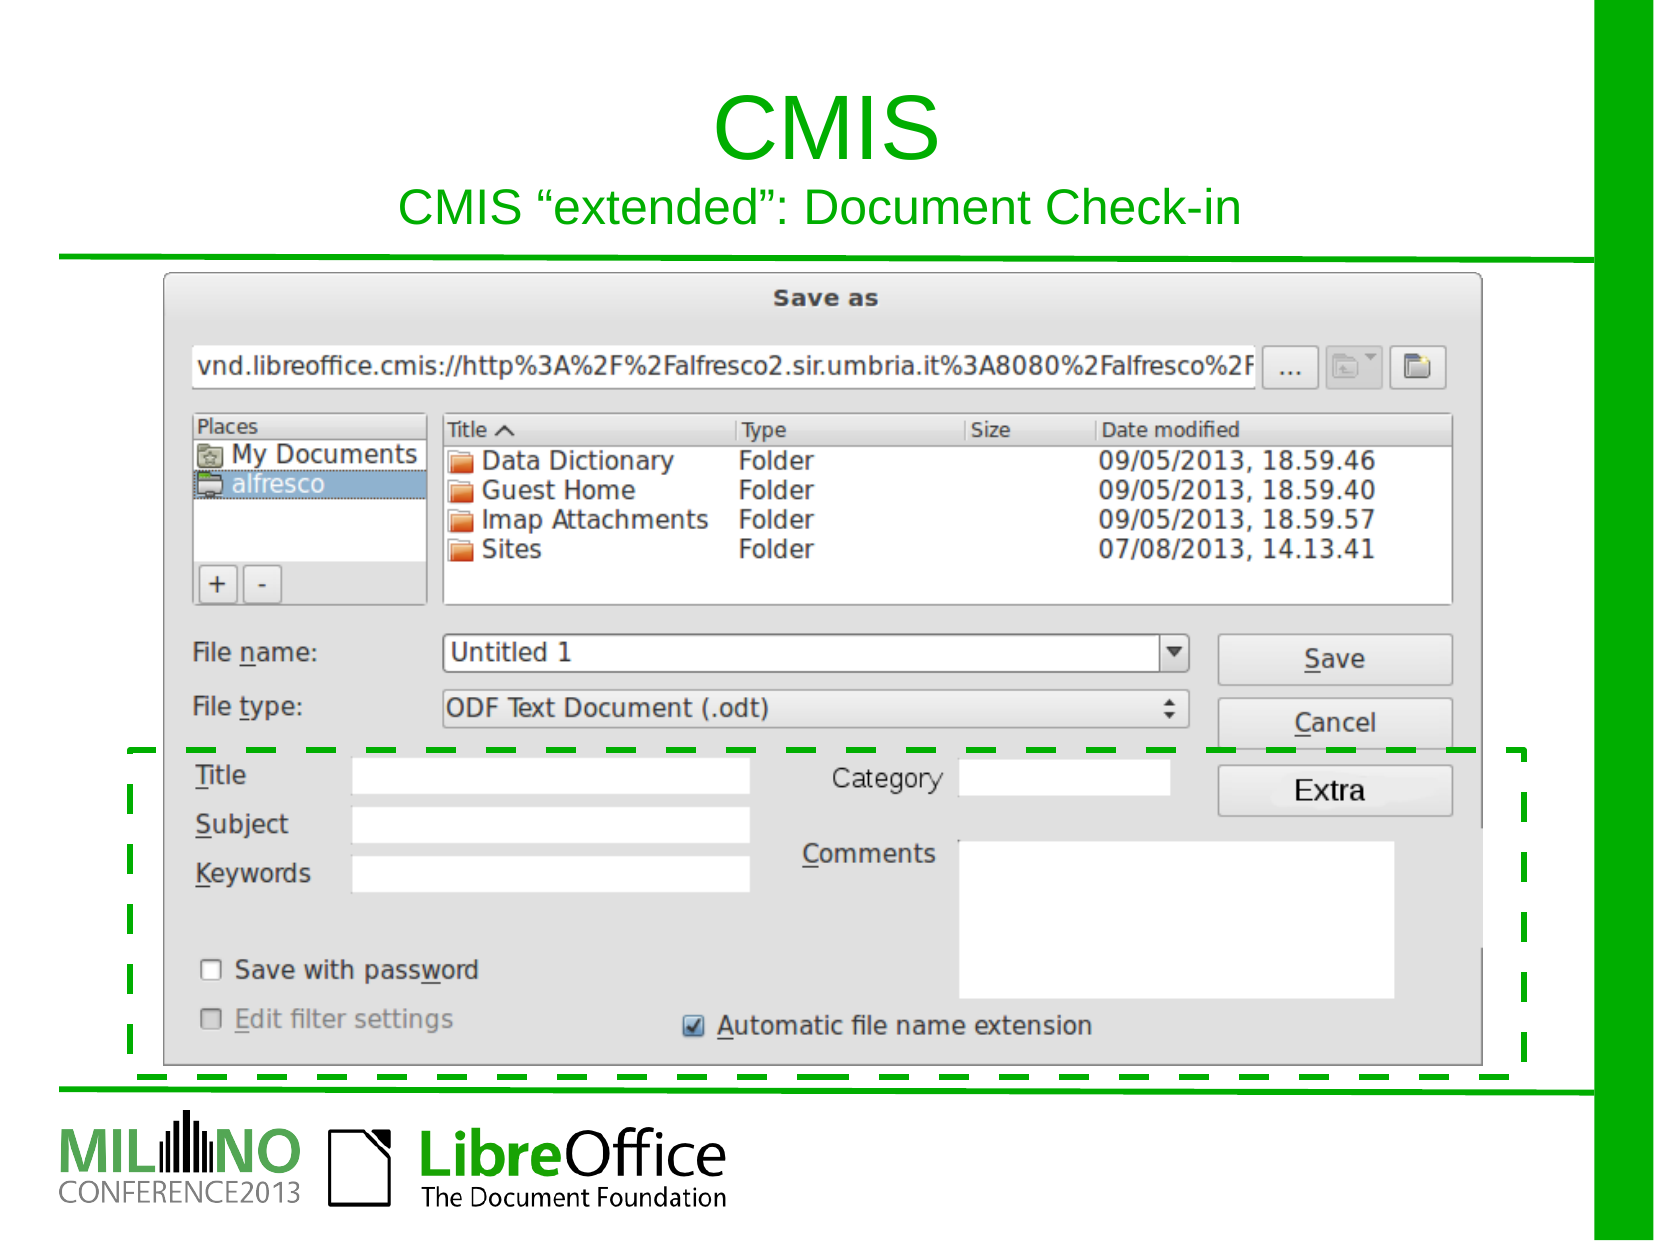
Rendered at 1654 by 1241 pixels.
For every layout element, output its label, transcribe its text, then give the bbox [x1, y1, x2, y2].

picture [59, 1093, 756, 1241]
text_box CMIS CMIS “extended”: Document Check-in [83, 74, 1572, 237]
picture [163, 272, 1483, 1066]
